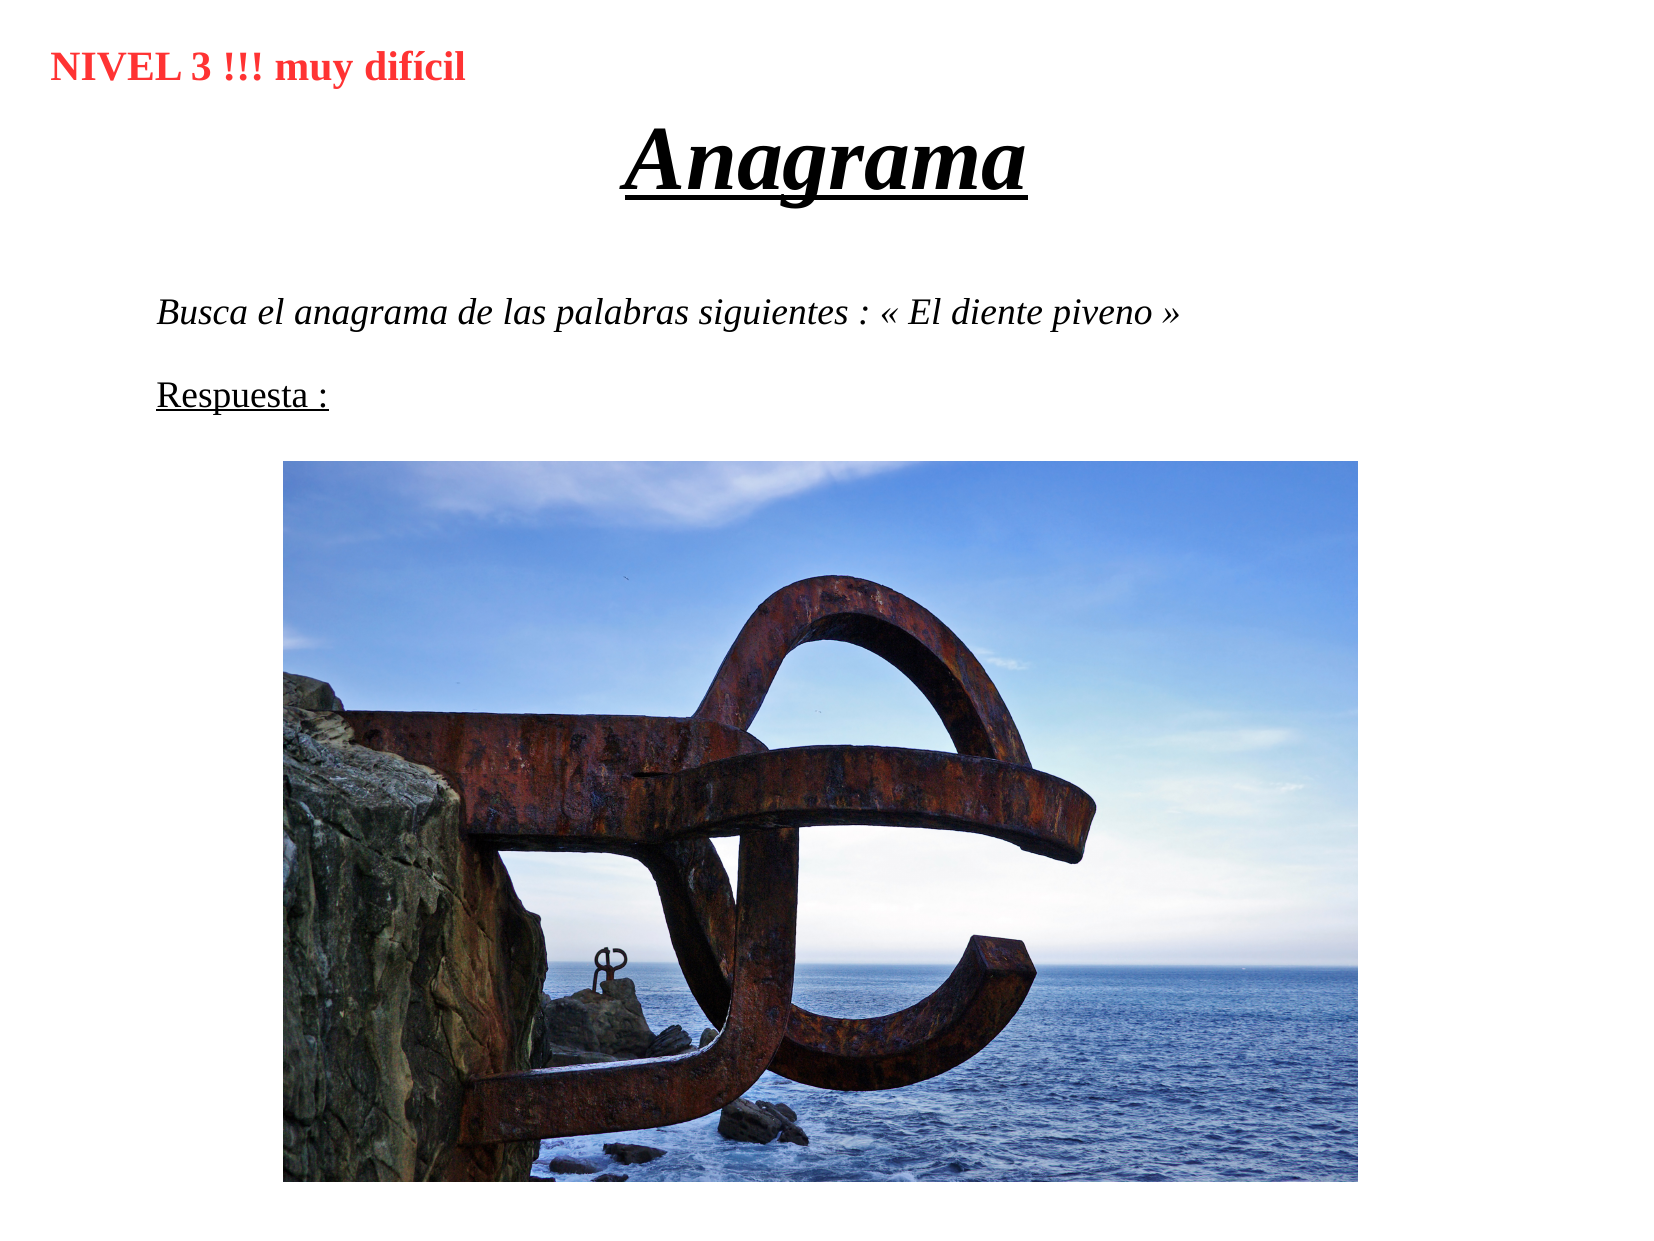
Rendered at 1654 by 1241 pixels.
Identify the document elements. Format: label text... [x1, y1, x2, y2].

text_box Busca el anagrama de las palabras siguientes : « El diente piveno » Respuesta : [141, 283, 1197, 426]
title Anagrama [82, 49, 1571, 257]
picture [283, 461, 1358, 1182]
text_box NIVEL 3 !!! muy difícil [35, 35, 481, 98]
